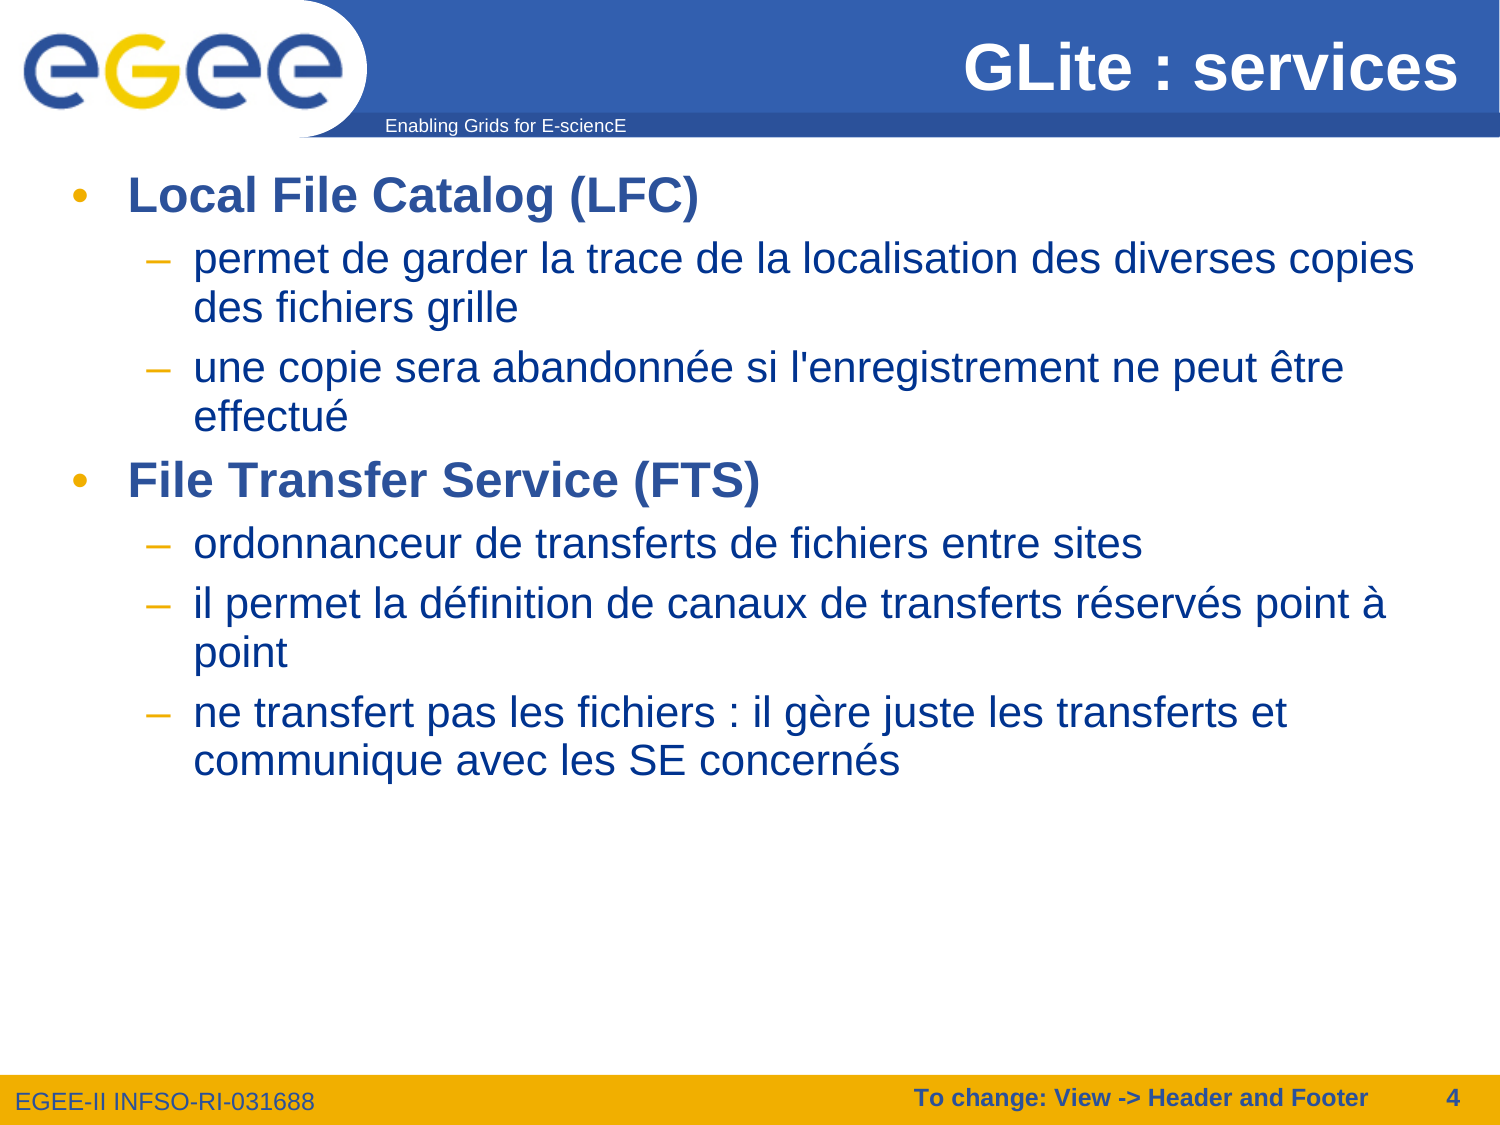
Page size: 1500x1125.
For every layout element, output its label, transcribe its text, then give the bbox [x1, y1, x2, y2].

picture [18, 30, 349, 112]
title GLite : services [369, 0, 1475, 156]
list Local File Catalog (LFC) permet de garder la trace de la localisation des diverses copies des fichiers grille une copie sera abandonnée si l'enregistrement ne peut être effectué File Transfer Service (FTS) ordonnanceur de transferts de fichiers entre sites il permet la définition de canaux de transferts réservés point à point ne transfert pas les fichiers : il gère juste les transferts et communique avec les SE concernés [56, 159, 1466, 1052]
